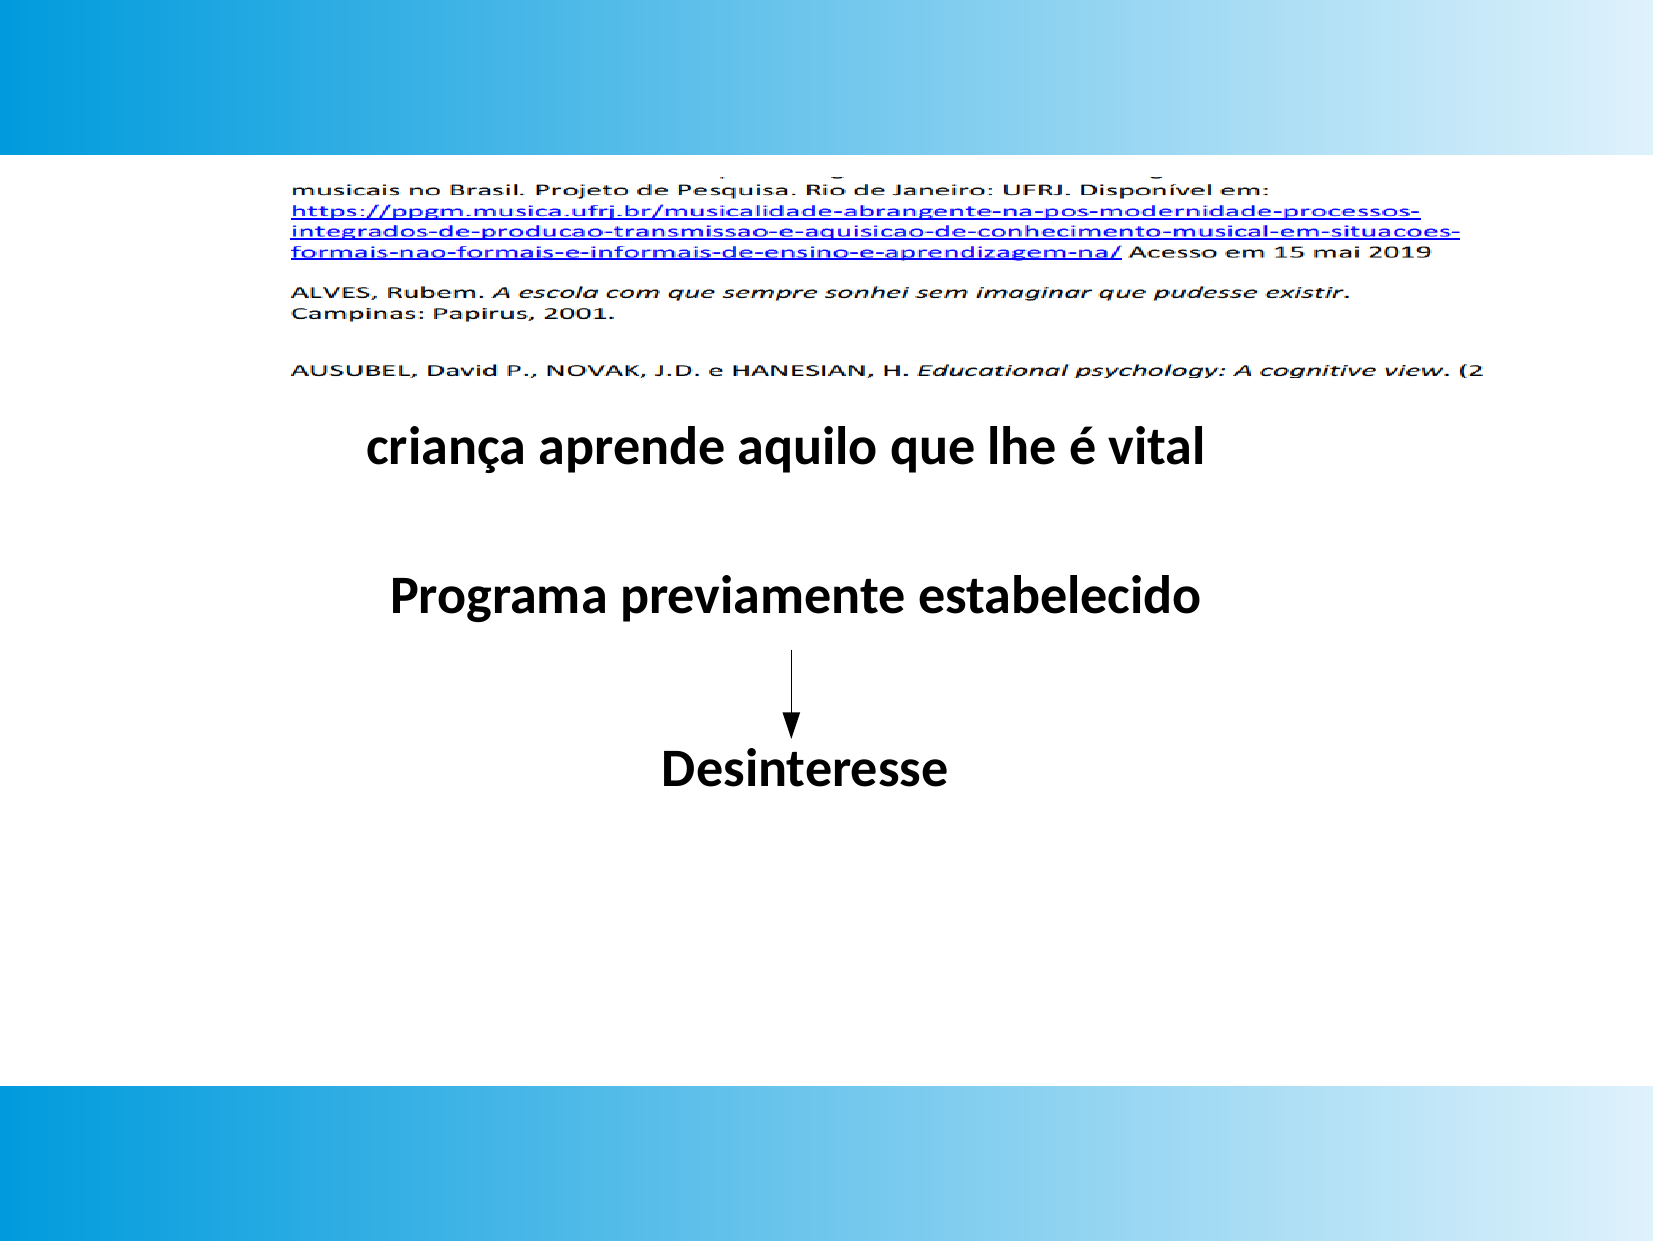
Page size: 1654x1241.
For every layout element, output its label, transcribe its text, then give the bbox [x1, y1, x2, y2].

text_box criança aprende aquilo que lhe é vital [330, 388, 1295, 615]
picture [153, 177, 1505, 378]
text_box Desinteresse [647, 738, 978, 863]
text_box Programa previamente estabelecido [375, 565, 1250, 689]
